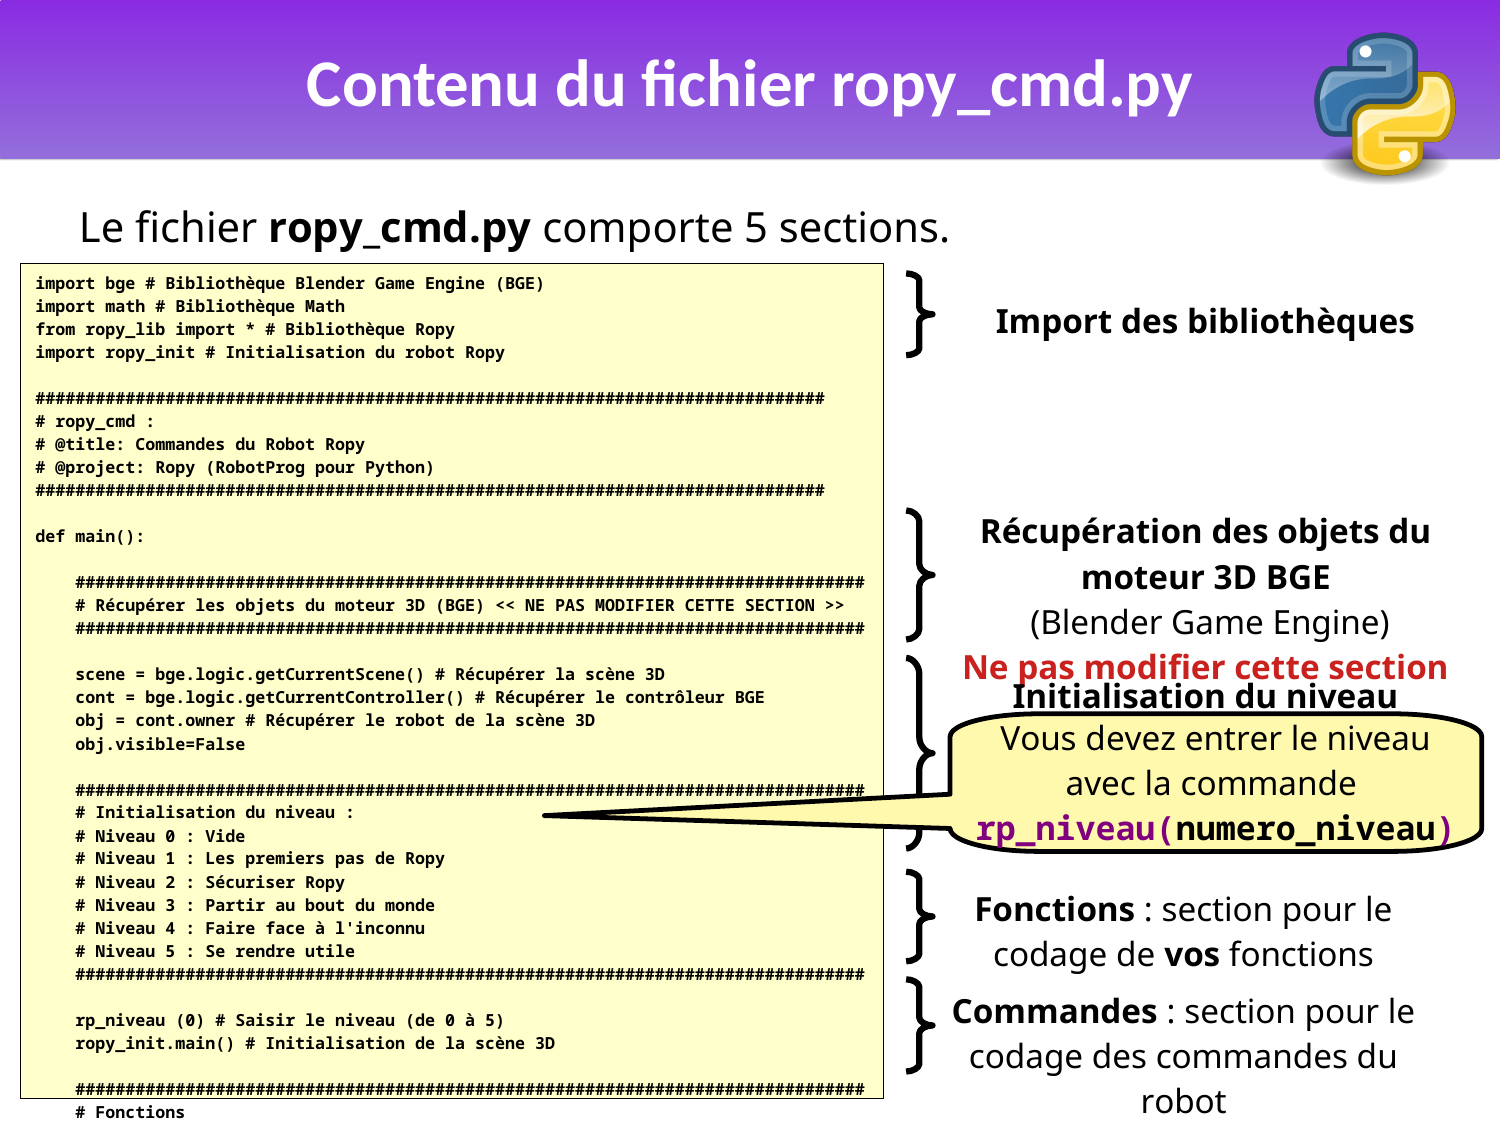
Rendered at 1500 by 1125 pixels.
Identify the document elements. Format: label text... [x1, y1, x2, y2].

text_box Le fichier ropy_cmd.py comporte 5 sections. [64, 190, 1042, 248]
text_box Import des bibliothèques [945, 290, 1466, 339]
text_box Récupération des objets du moteur 3D BGE (Blender Game Engine) Ne pas modifier cette section [940, 501, 1472, 649]
text_box Vous devez entrer le niveau avec la commande rp_niveau(numero_niveau) [544, 713, 1482, 852]
picture [1305, 29, 1465, 189]
text_box Initialisation du niveau [940, 665, 1472, 714]
text_box Commandes : section pour le codage des commandes du robot [917, 980, 1450, 1062]
text_box import bge # Bibliothèque Blender Game Engine (BGE) import math # Bibliothèque Math from ropy_lib import * # Bibliothèque Ropy import ropy_init # Initialisation du robot Ropy ############################################################################### # ropy_cmd : # @title: Commandes du Robot Ropy # @project: Ropy (RobotProg pour Python) ############################################################################### def main(): ############################################################################### # Récupérer les objets du moteur 3D (BGE) << NE PAS MODIFIER CETTE SECTION >> ############################################################################### scene = bge.logic.getCurrentScene() # Récupérer la scène 3D cont = bge.logic.getCurrentController() # Récupérer le contrôleur BGE obj = cont.owner # Récupérer le robot de la scène 3D obj.visible=False ############################################################################### # Initialisation du niveau : # Niveau 0 : Vide # Niveau 1 : Les premiers pas de Ropy # Niveau 2 : Sécuriser Ropy # Niveau 3 : Partir au bout du monde # Niveau 4 : Faire face à l'inconnu # Niveau 5 : Se rendre utile ############################################################################### rp_niveau (0) # Saisir le niveau (de 0 à 5) ropy_init.main() # Initialisation de la scène 3D ############################################################################### # Fonctions ############################################################################### ############################################################################### # Commandes ############################################################################### rp_avancer() rp_avancer() rp_avancer() rp_avancer() [20, 263, 884, 1099]
text_box Fonctions : section pour le codage de vos fonctions [917, 878, 1450, 960]
text_box Contenu du fichier ropy_cmd.py [0, 0, 1500, 159]
text_box [36, 291, 778, 362]
